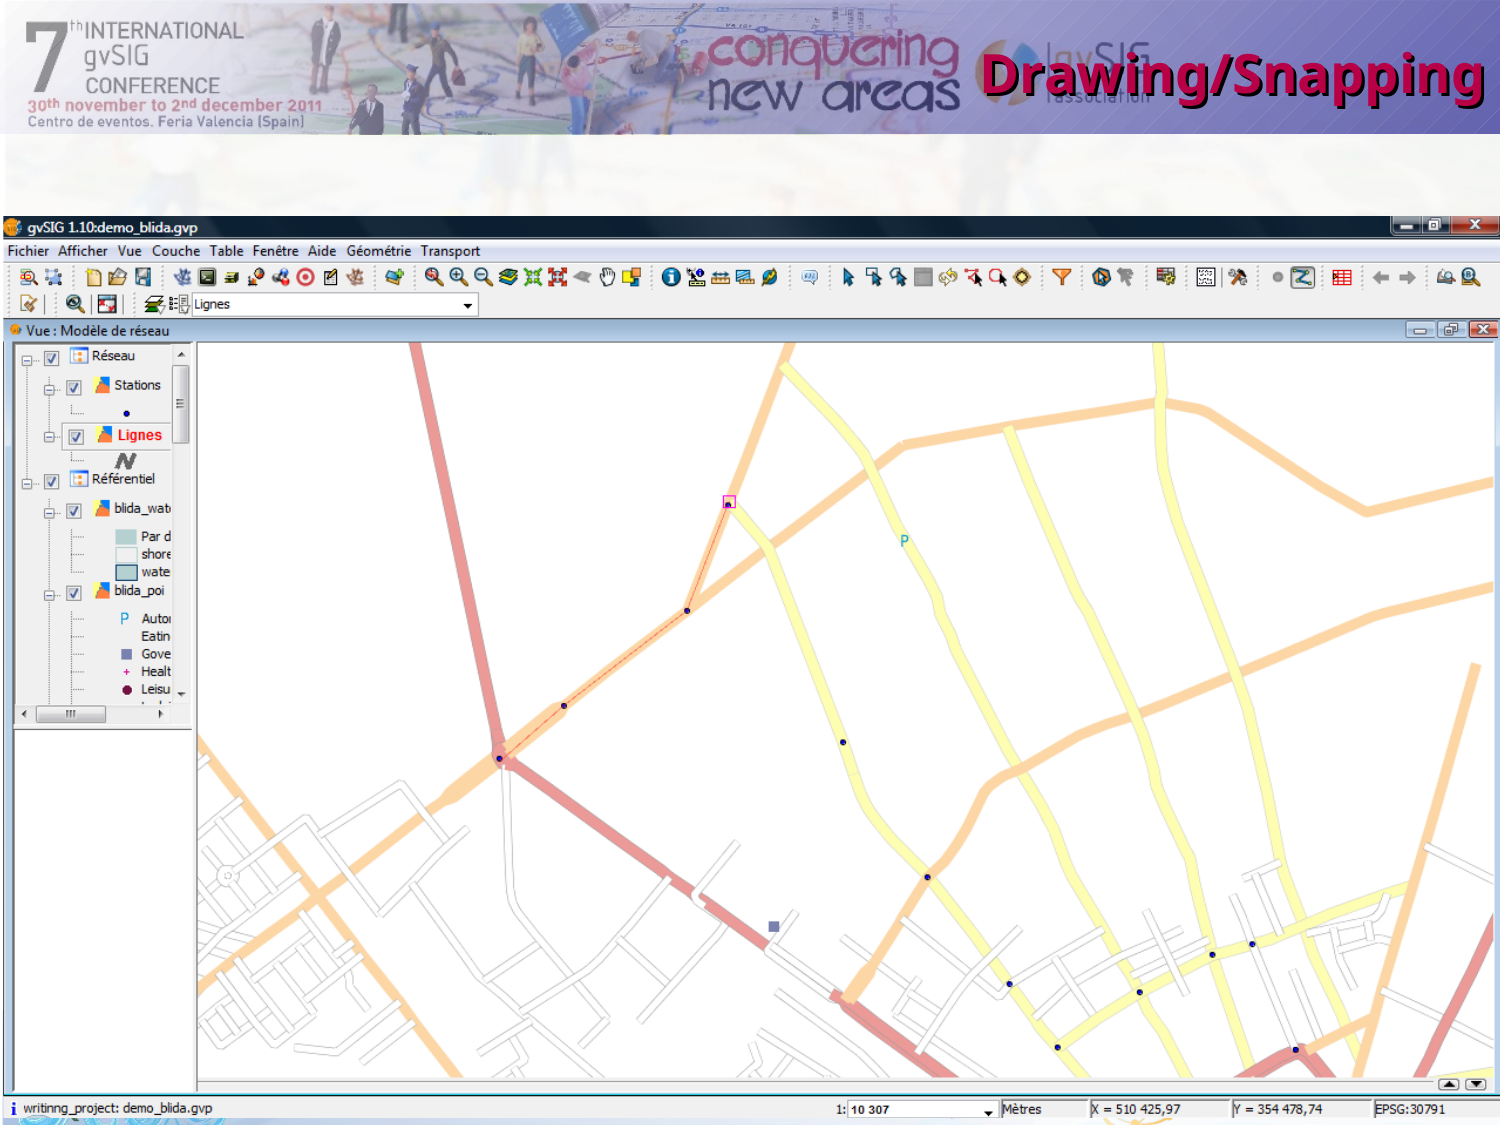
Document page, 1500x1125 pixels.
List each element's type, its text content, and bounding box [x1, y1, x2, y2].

picture [2, 134, 1500, 1125]
title Drawing/Snapping [0, 0, 1500, 134]
